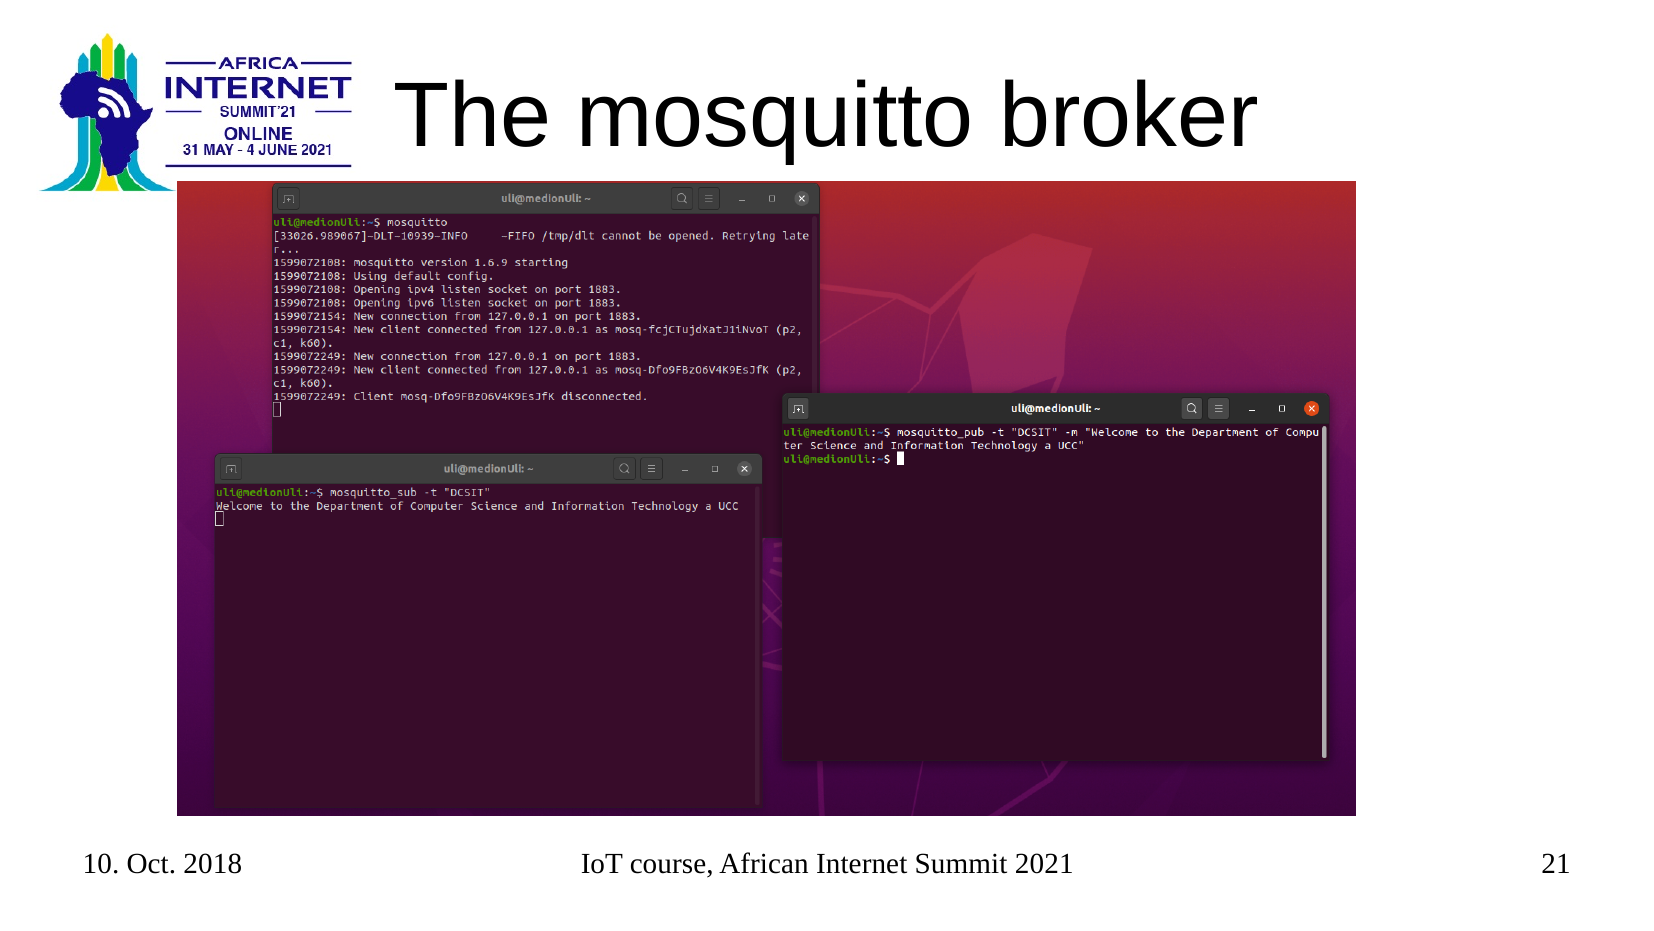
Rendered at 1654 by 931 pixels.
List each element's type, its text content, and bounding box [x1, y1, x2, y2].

title The mosquitto broker [82, 37, 1571, 193]
picture [9, 11, 1356, 816]
